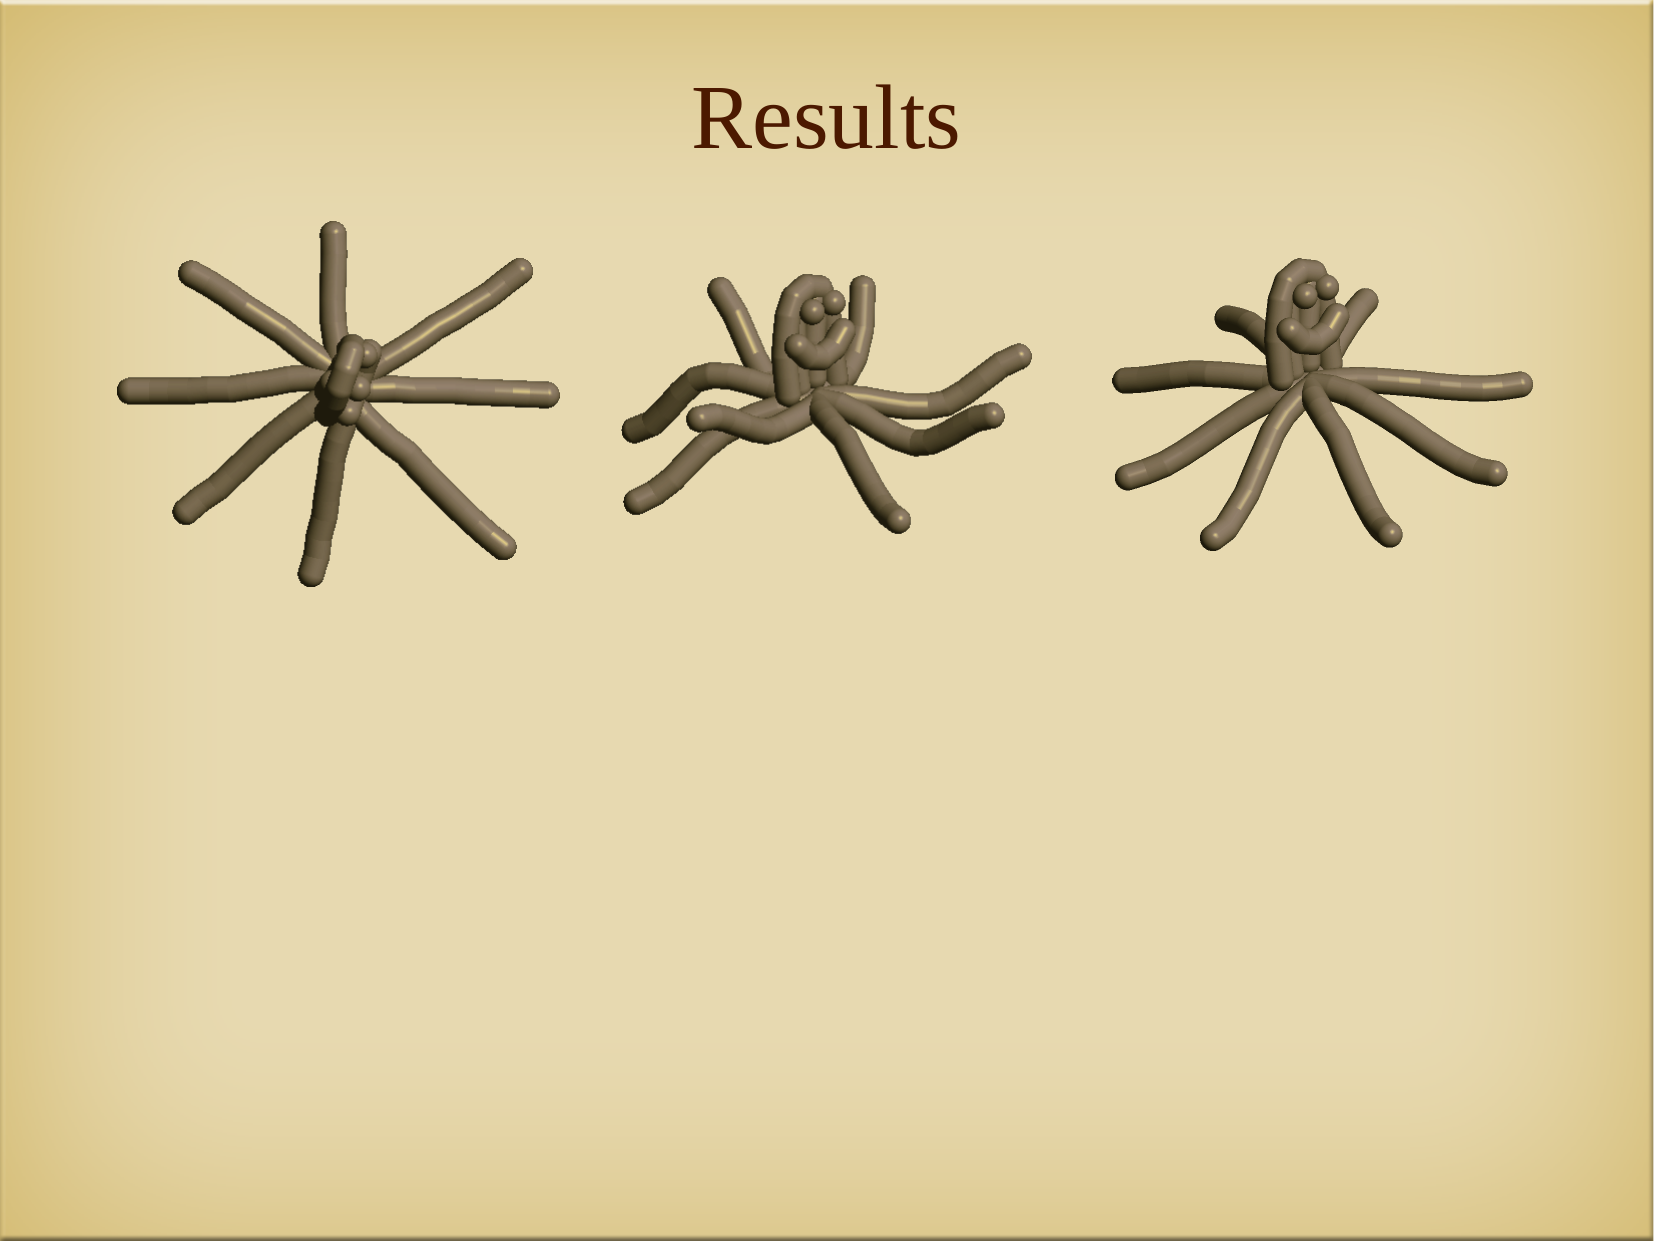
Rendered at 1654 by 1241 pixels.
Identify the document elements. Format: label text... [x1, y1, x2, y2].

picture [0, 0, 1654, 1241]
title Results [59, 58, 1595, 178]
